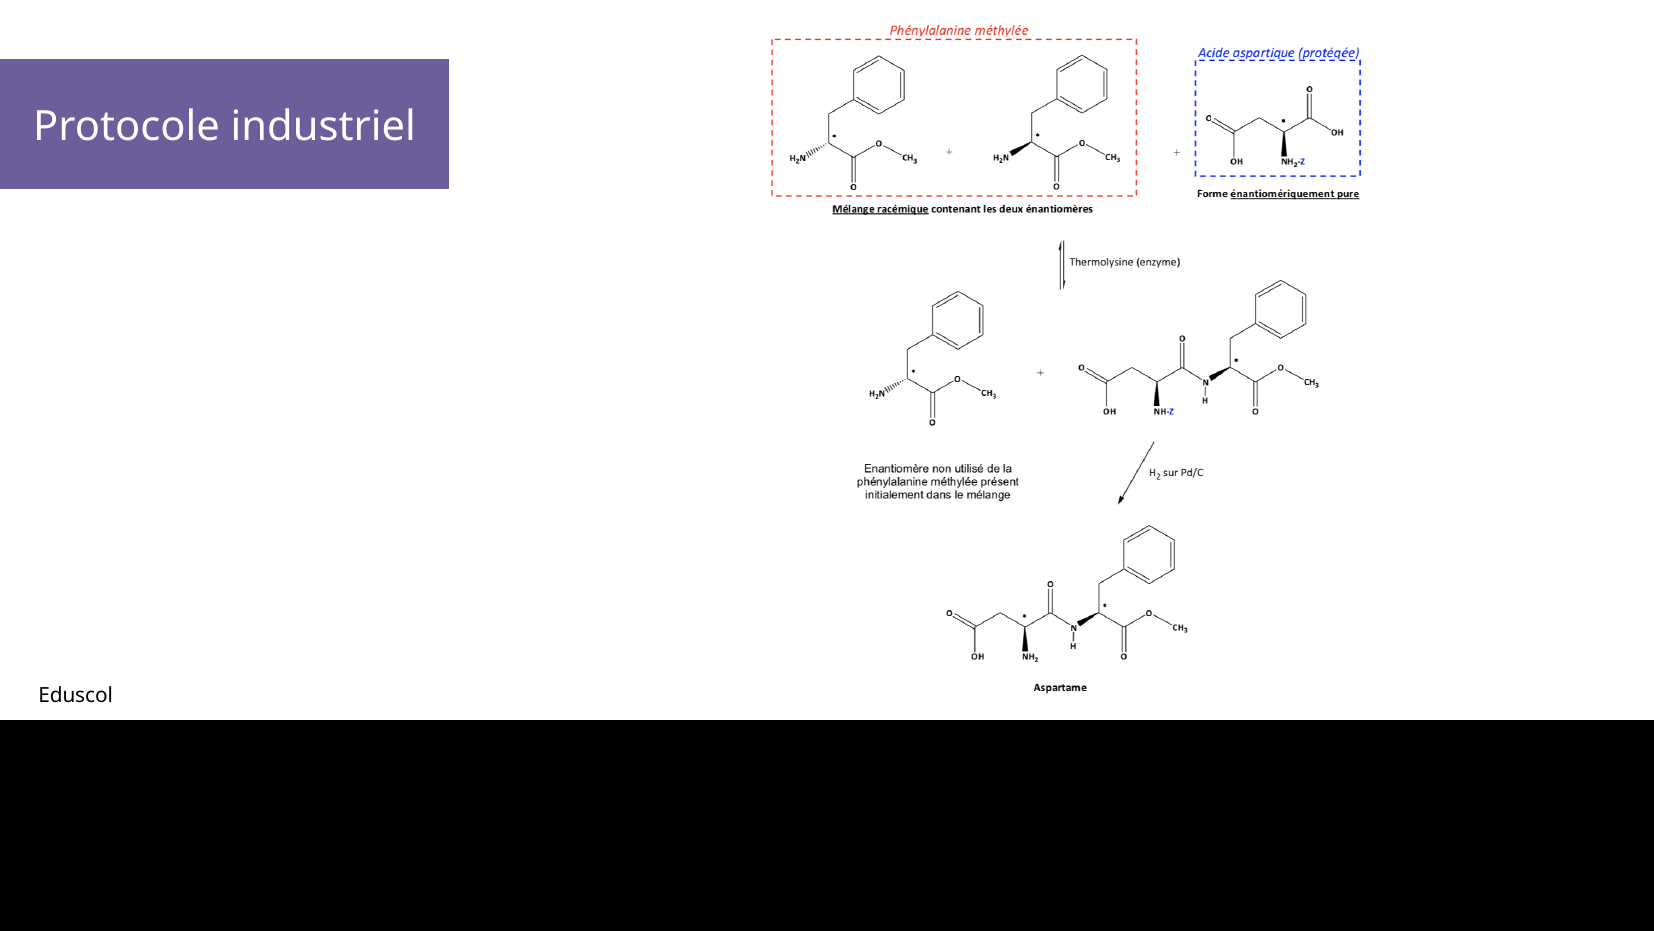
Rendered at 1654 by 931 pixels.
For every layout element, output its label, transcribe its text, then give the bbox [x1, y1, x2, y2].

text_box [0, 720, 1654, 931]
text_box Eduscol [23, 673, 402, 742]
picture [752, 11, 1418, 710]
text_box Protocole industriel [0, 59, 449, 189]
